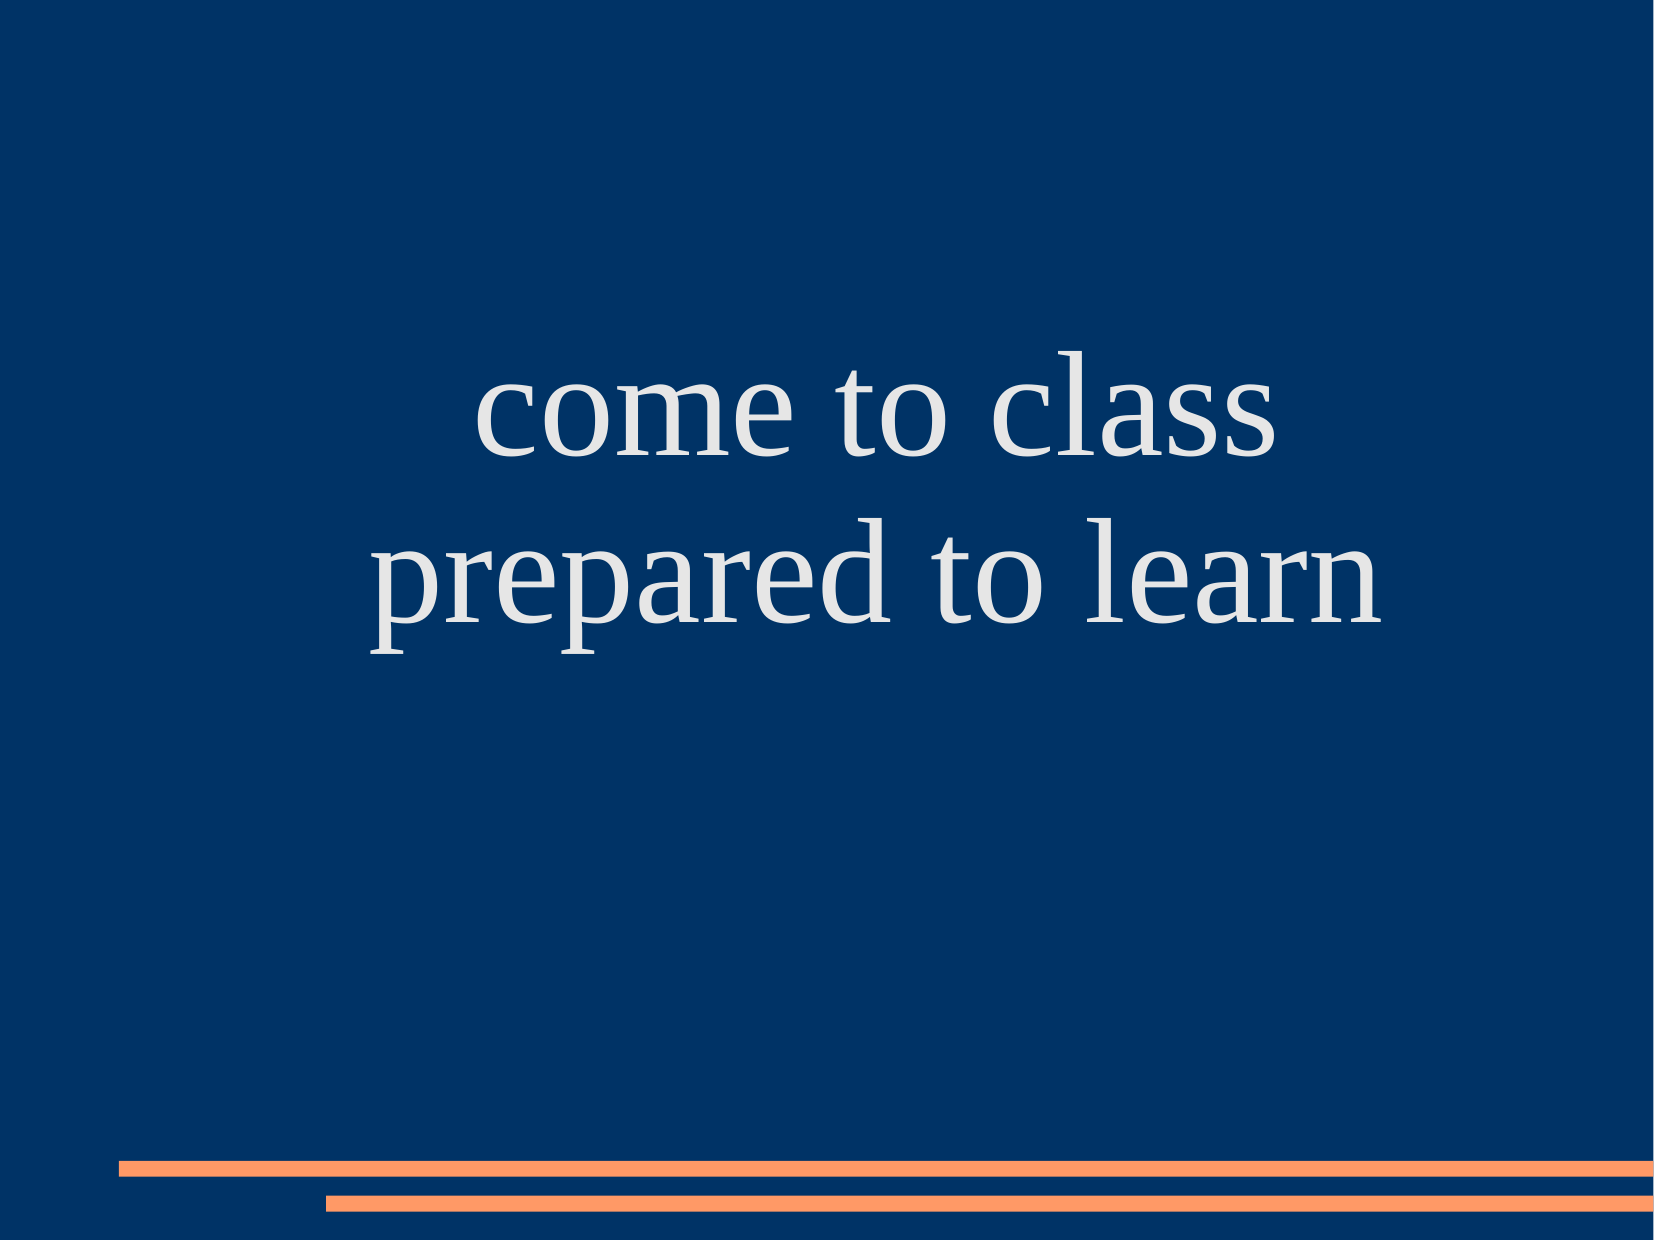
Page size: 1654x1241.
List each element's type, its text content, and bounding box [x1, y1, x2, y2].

list come to class prepared to learn [121, 322, 1561, 1132]
